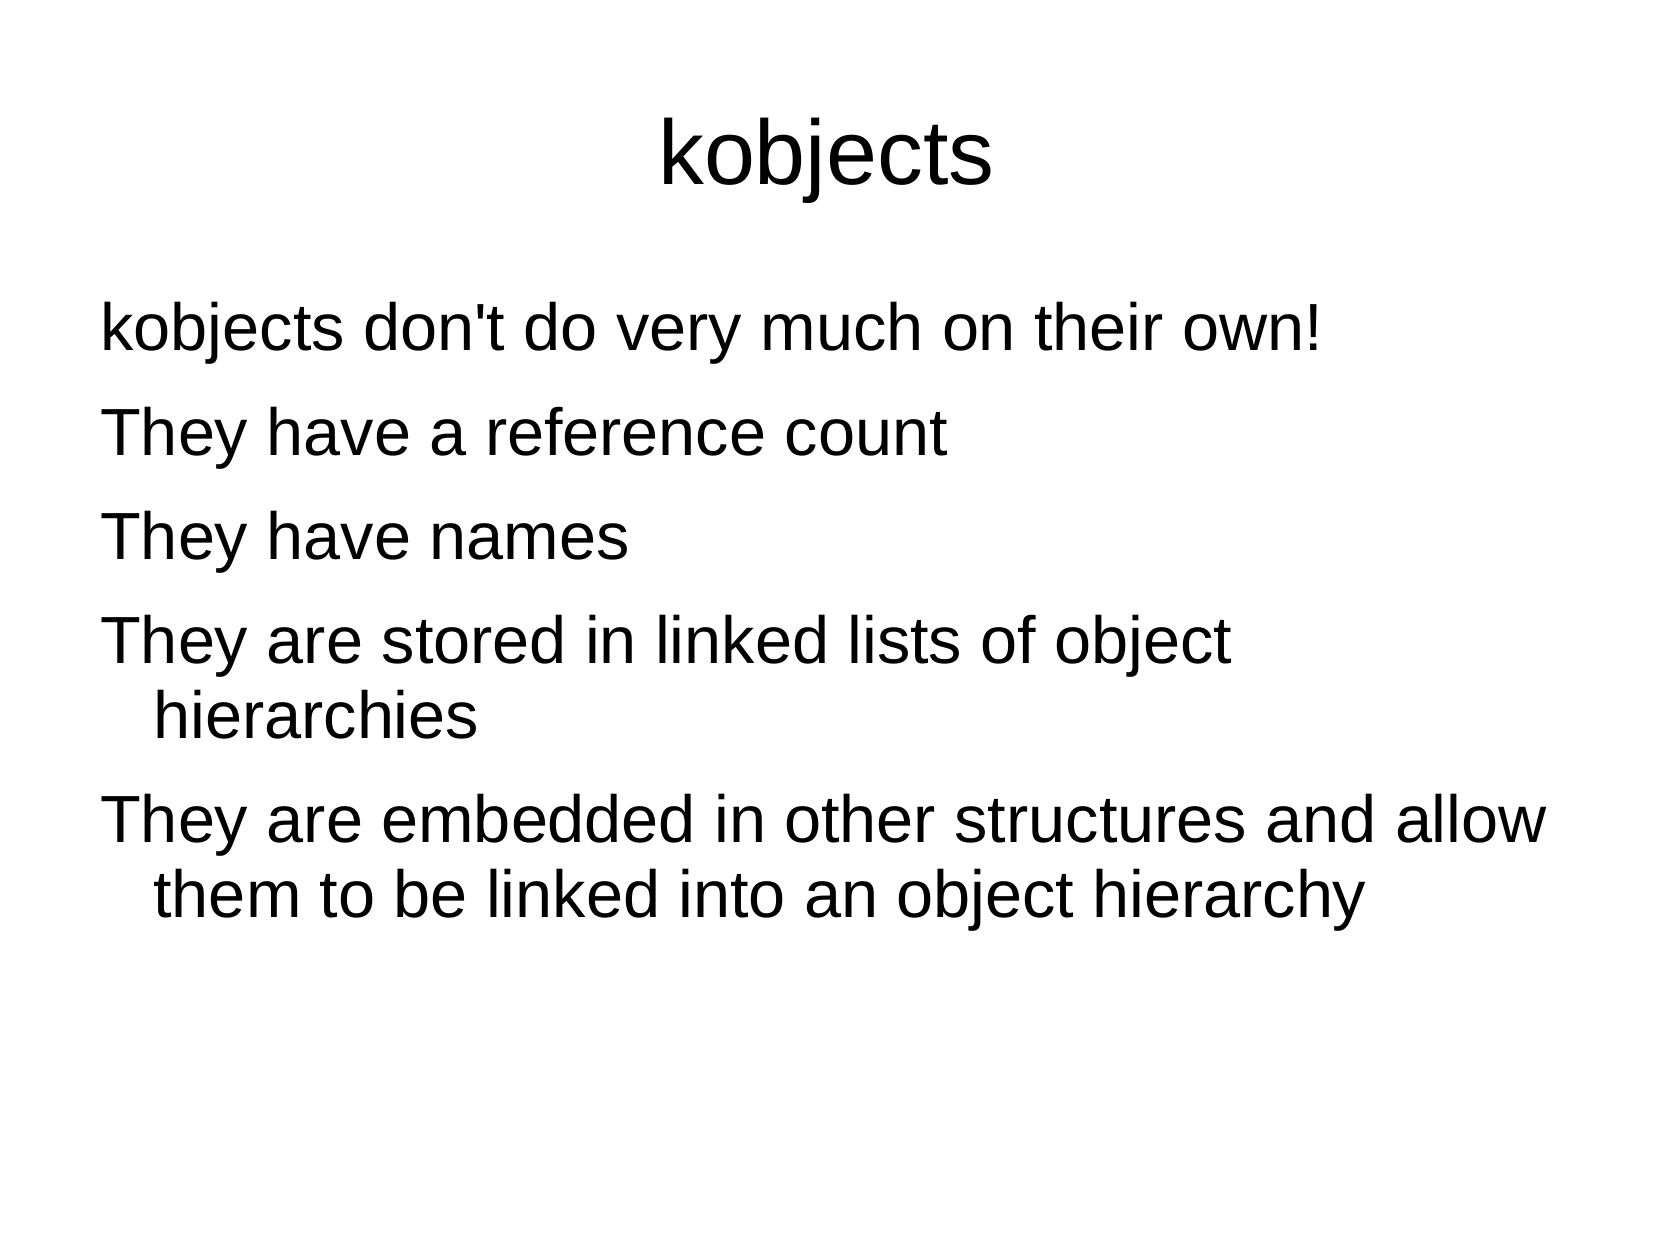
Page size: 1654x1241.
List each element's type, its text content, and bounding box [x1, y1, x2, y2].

title kobjects [82, 49, 1571, 257]
list kobjects don't do very much on their own! They have a reference count They have names They are stored in linked lists of object hierarchies They are embedded in other structures and allow them to be linked into an object hierarchy [82, 290, 1571, 1109]
